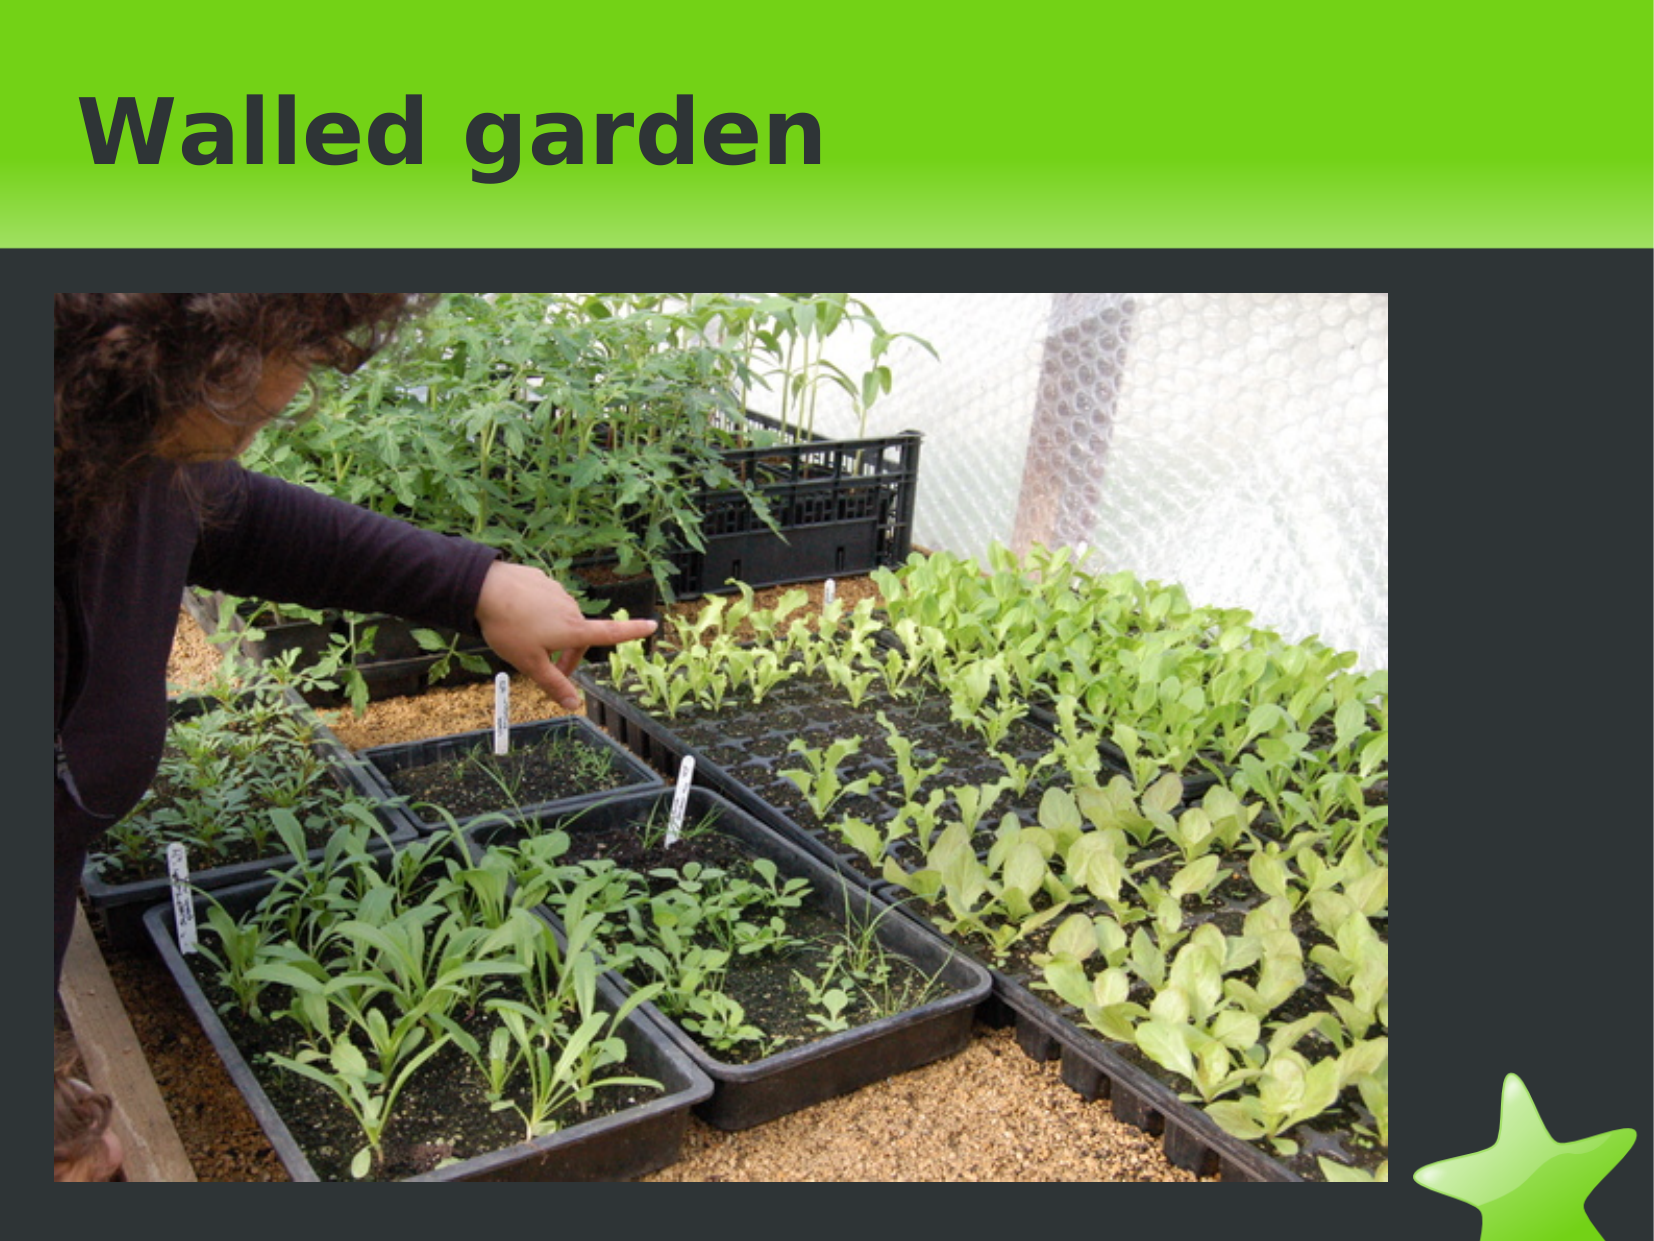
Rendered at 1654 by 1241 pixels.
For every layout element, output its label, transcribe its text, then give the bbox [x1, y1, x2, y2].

picture [0, 0, 1654, 1241]
title Walled garden [76, 36, 1565, 229]
